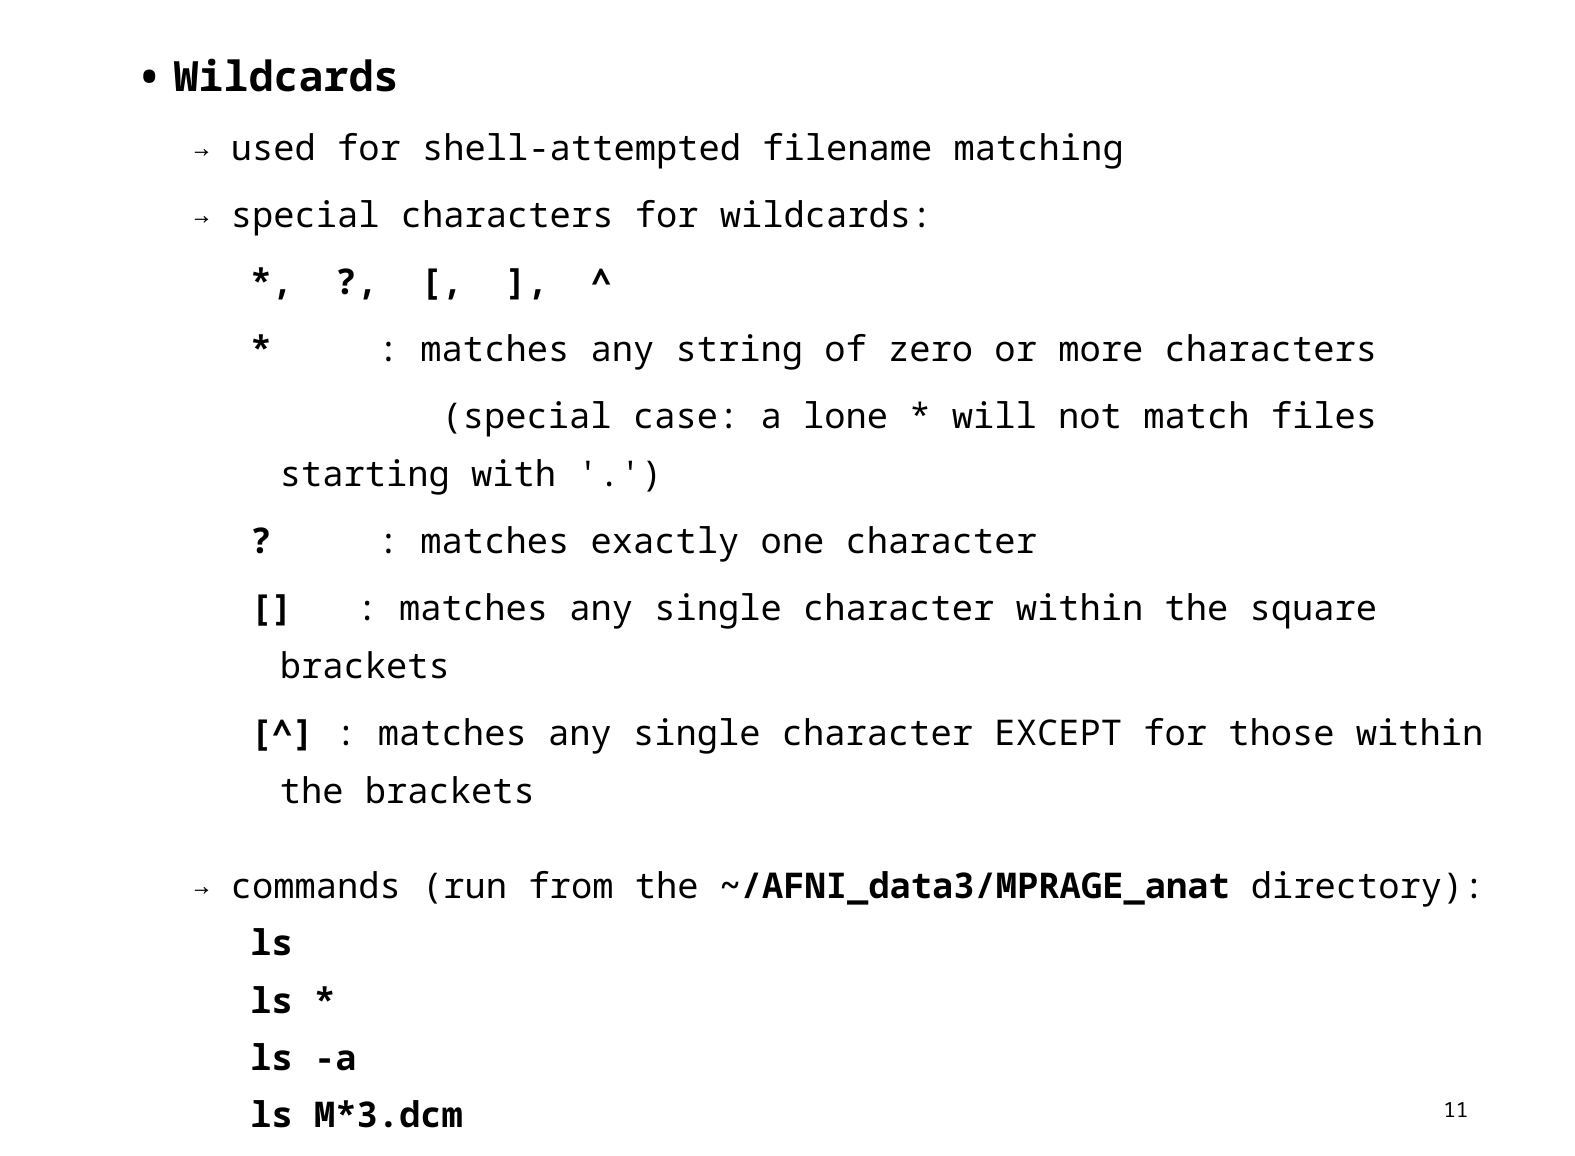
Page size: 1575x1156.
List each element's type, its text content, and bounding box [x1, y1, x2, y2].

list Wildcards used for shell-attempted filename matching special characters for wildcards: *, ?, [, ], ^ * : matches any string of zero or more characters (special case: a lone * will not match files starting with '.') ? : matches exactly one character [] : matches any single character within the square brackets [^] : matches any single character EXCEPT for those within the brackets commands (run from the ~/AFNI_data3/MPRAGE_anat directory): ls ls * ls -a ls M*3.dcm ls M*0*3.dcm ls M*0?3.dcm ls M*[23]*.dcm ls M*[^23]*.dcm echo M*[^23]*.dcm [118, 27, 1538, 1126]
